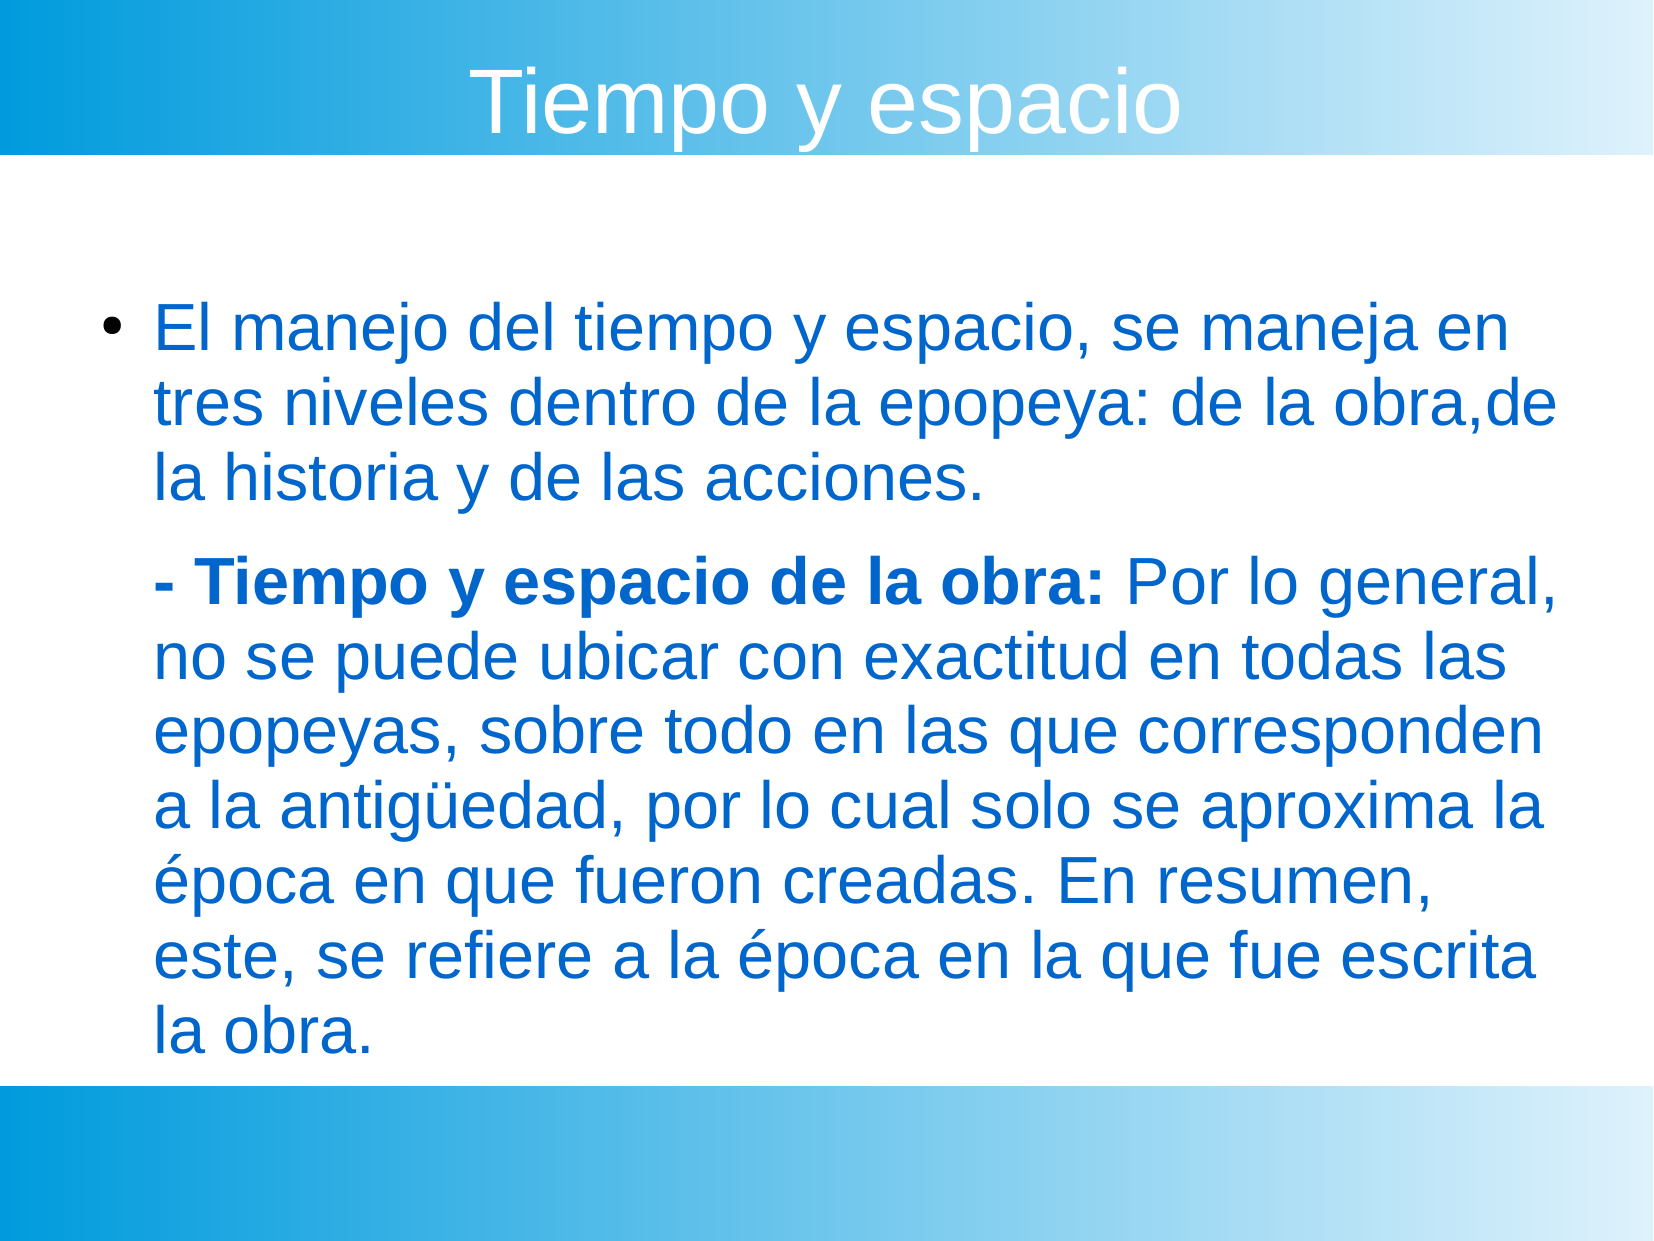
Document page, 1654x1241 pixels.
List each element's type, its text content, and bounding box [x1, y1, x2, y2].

list El manejo del tiempo y espacio, se maneja en tres niveles dentro de la epopeya: de la obra,de la historia y de las acciones. - Tiempo y espacio de la obra: Por lo general, no se puede ubicar con exactitud en todas las epopeyas, sobre todo en las que corresponden a la antigüedad, por lo cual solo se aproxima la época en que fueron creadas. En resumen, este, se refiere a la época en la que fue escrita la obra. [82, 290, 1571, 1010]
title Tiempo y espacio [82, 49, 1571, 155]
